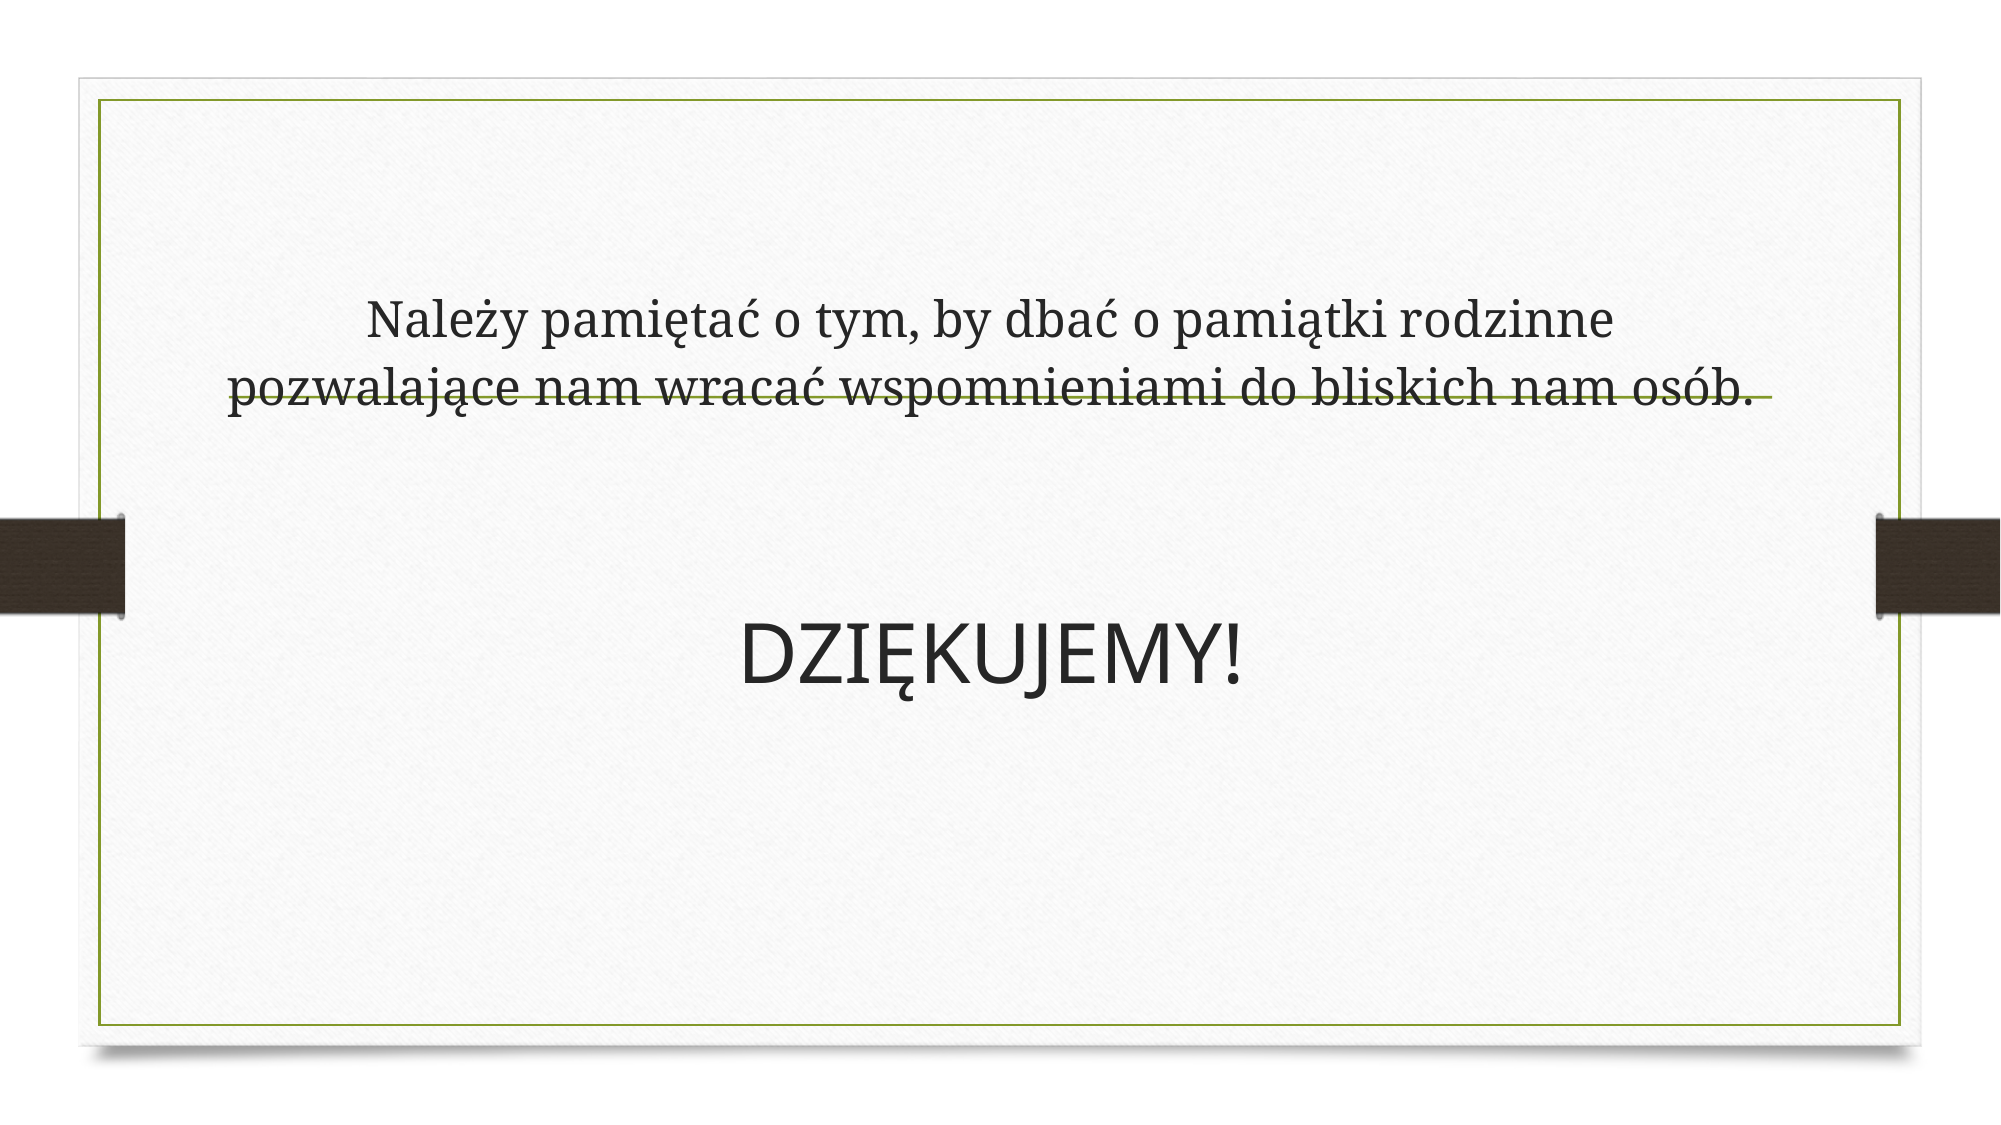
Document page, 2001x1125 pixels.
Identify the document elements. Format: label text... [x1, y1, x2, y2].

list Należy pamiętać o tym, by dbać o pamiątki rodzinne pozwalające nam wracać wspomnieniami do bliskich nam osób. DZIĘKUJEMY! [212, 276, 1788, 821]
